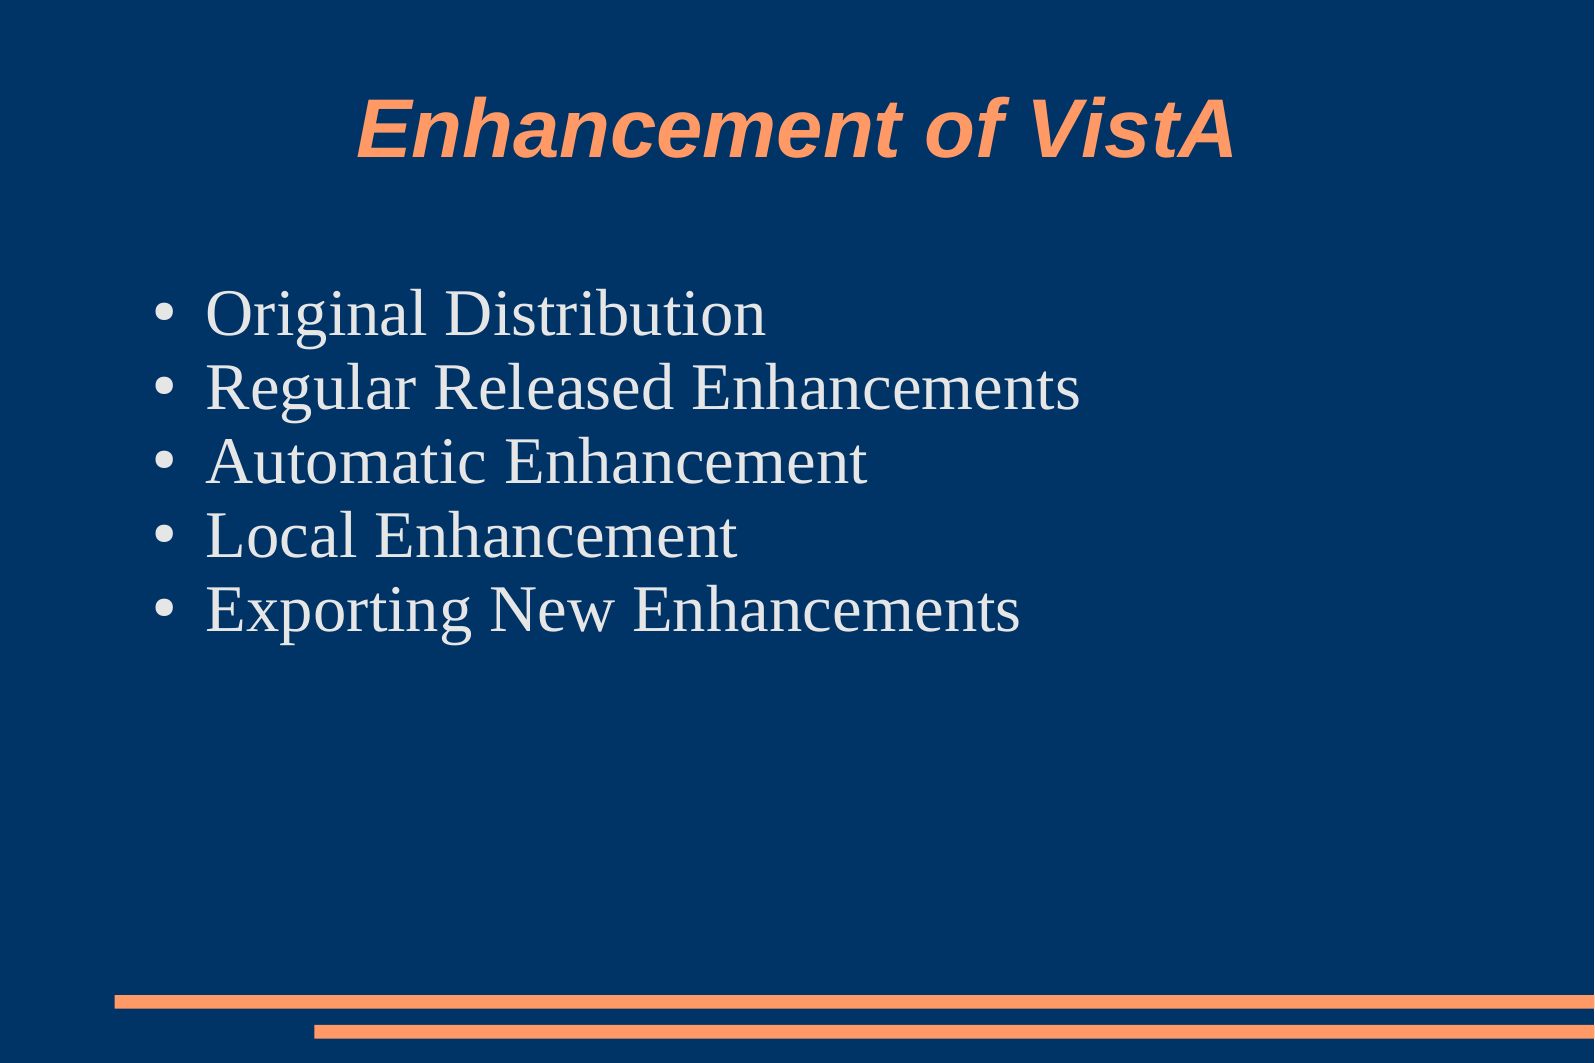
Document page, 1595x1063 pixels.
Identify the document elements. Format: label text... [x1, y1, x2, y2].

title Enhancement of VistA [117, 39, 1479, 218]
list Original Distribution Regular Released Enhancements Automatic Enhancement Local Enhancement Exporting New Enhancements [117, 276, 1505, 971]
